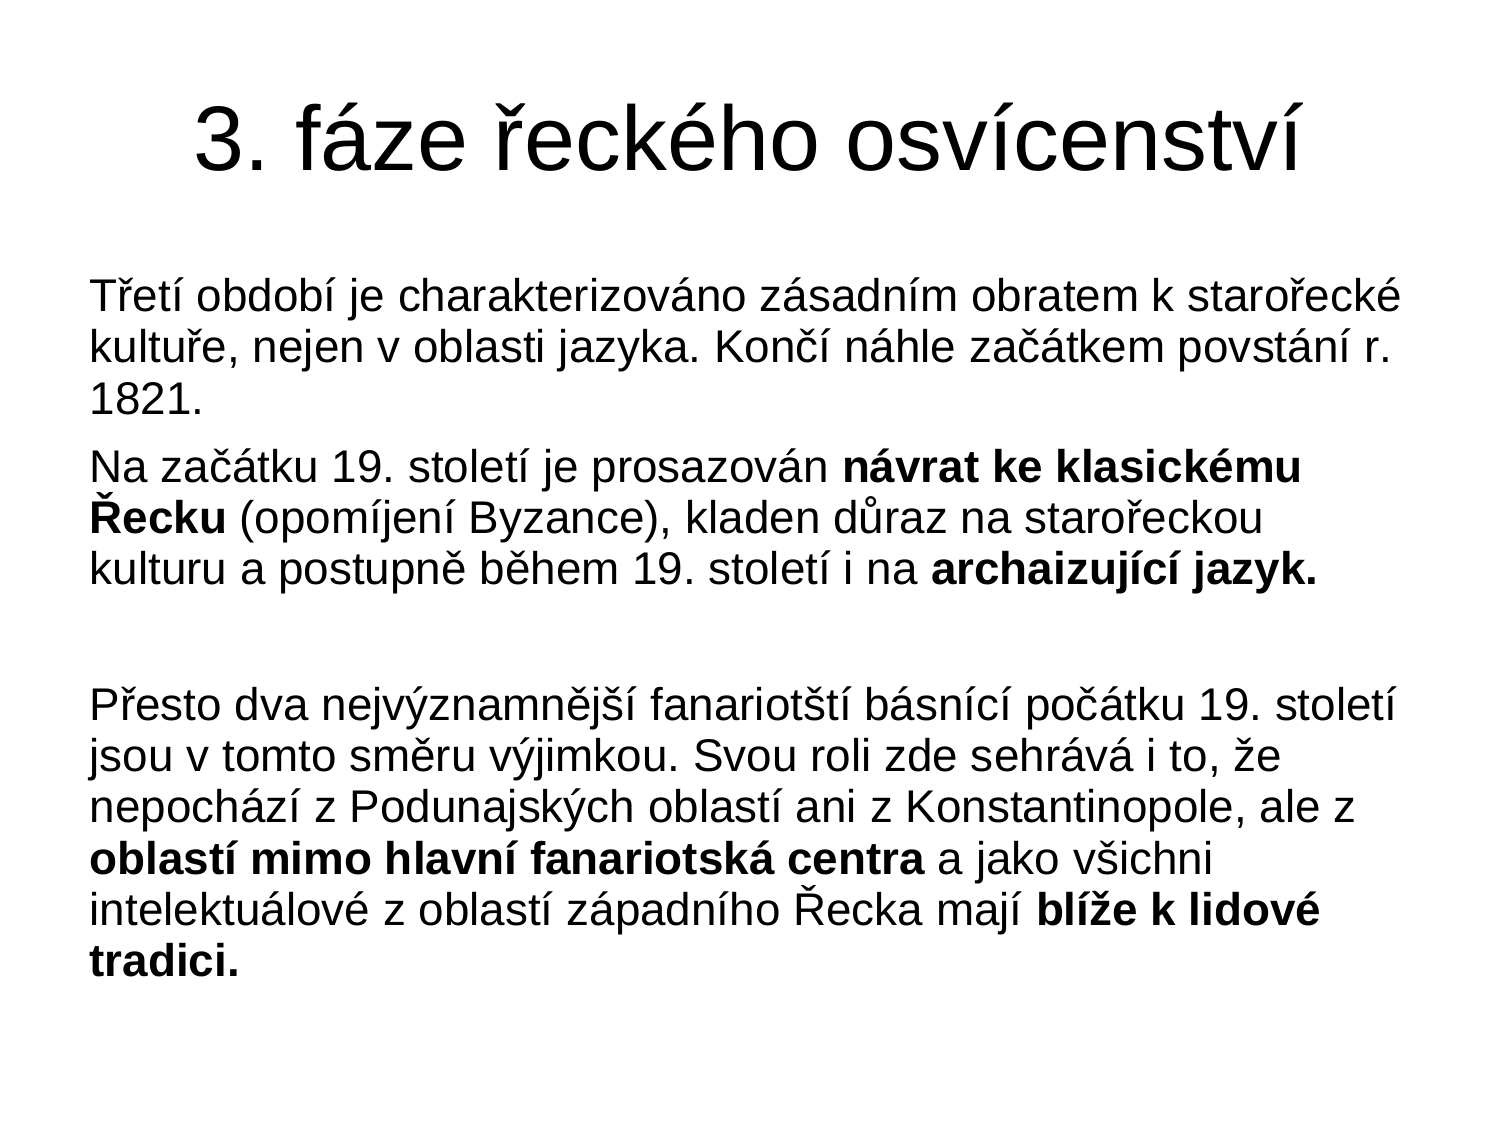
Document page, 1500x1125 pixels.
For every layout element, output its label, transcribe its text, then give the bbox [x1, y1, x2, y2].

list Třetí období je charakterizováno zásadním obratem k starořecké kultuře, nejen v oblasti jazyka. Končí náhle začátkem povstání r. 1821. Na začátku 19. století je prosazován návrat ke klasickému Řecku (opomíjení Byzance), kladen důraz na starořeckou kulturu a postupně během 19. století i na archaizující jazyk. Přesto dva nejvýznamnější fanariotští básnící počátku 19. století jsou v tomto směru výjimkou. Svou roli zde sehrává i to, že nepochází z Podunajských oblastí ani z Konstantinopole, ale z oblastí mimo hlavní fanariotská centra a jako všichni intelektuálové z oblastí západního Řecka mají blíže k lidové tradici. [74, 262, 1425, 1005]
title 3. fáze řeckého osvícenství [74, 20, 1425, 257]
